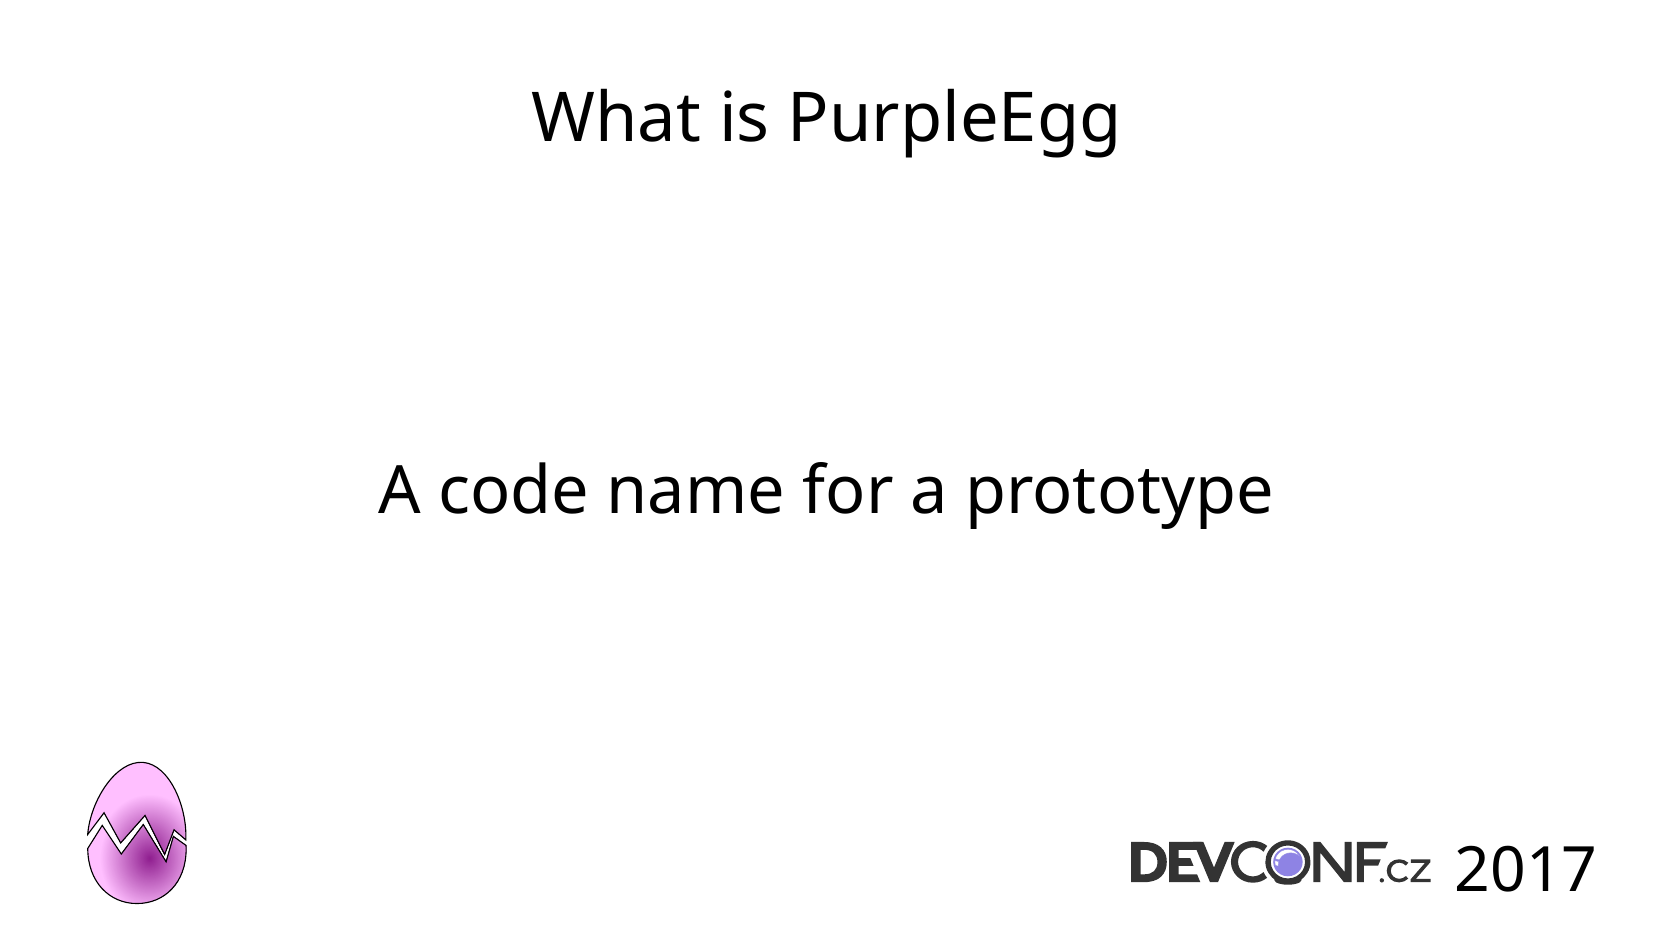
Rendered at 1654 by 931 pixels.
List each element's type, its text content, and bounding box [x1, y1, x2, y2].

subtitle A code name for a prototype [82, 217, 1571, 758]
title What is PurpleEgg [82, 37, 1571, 193]
